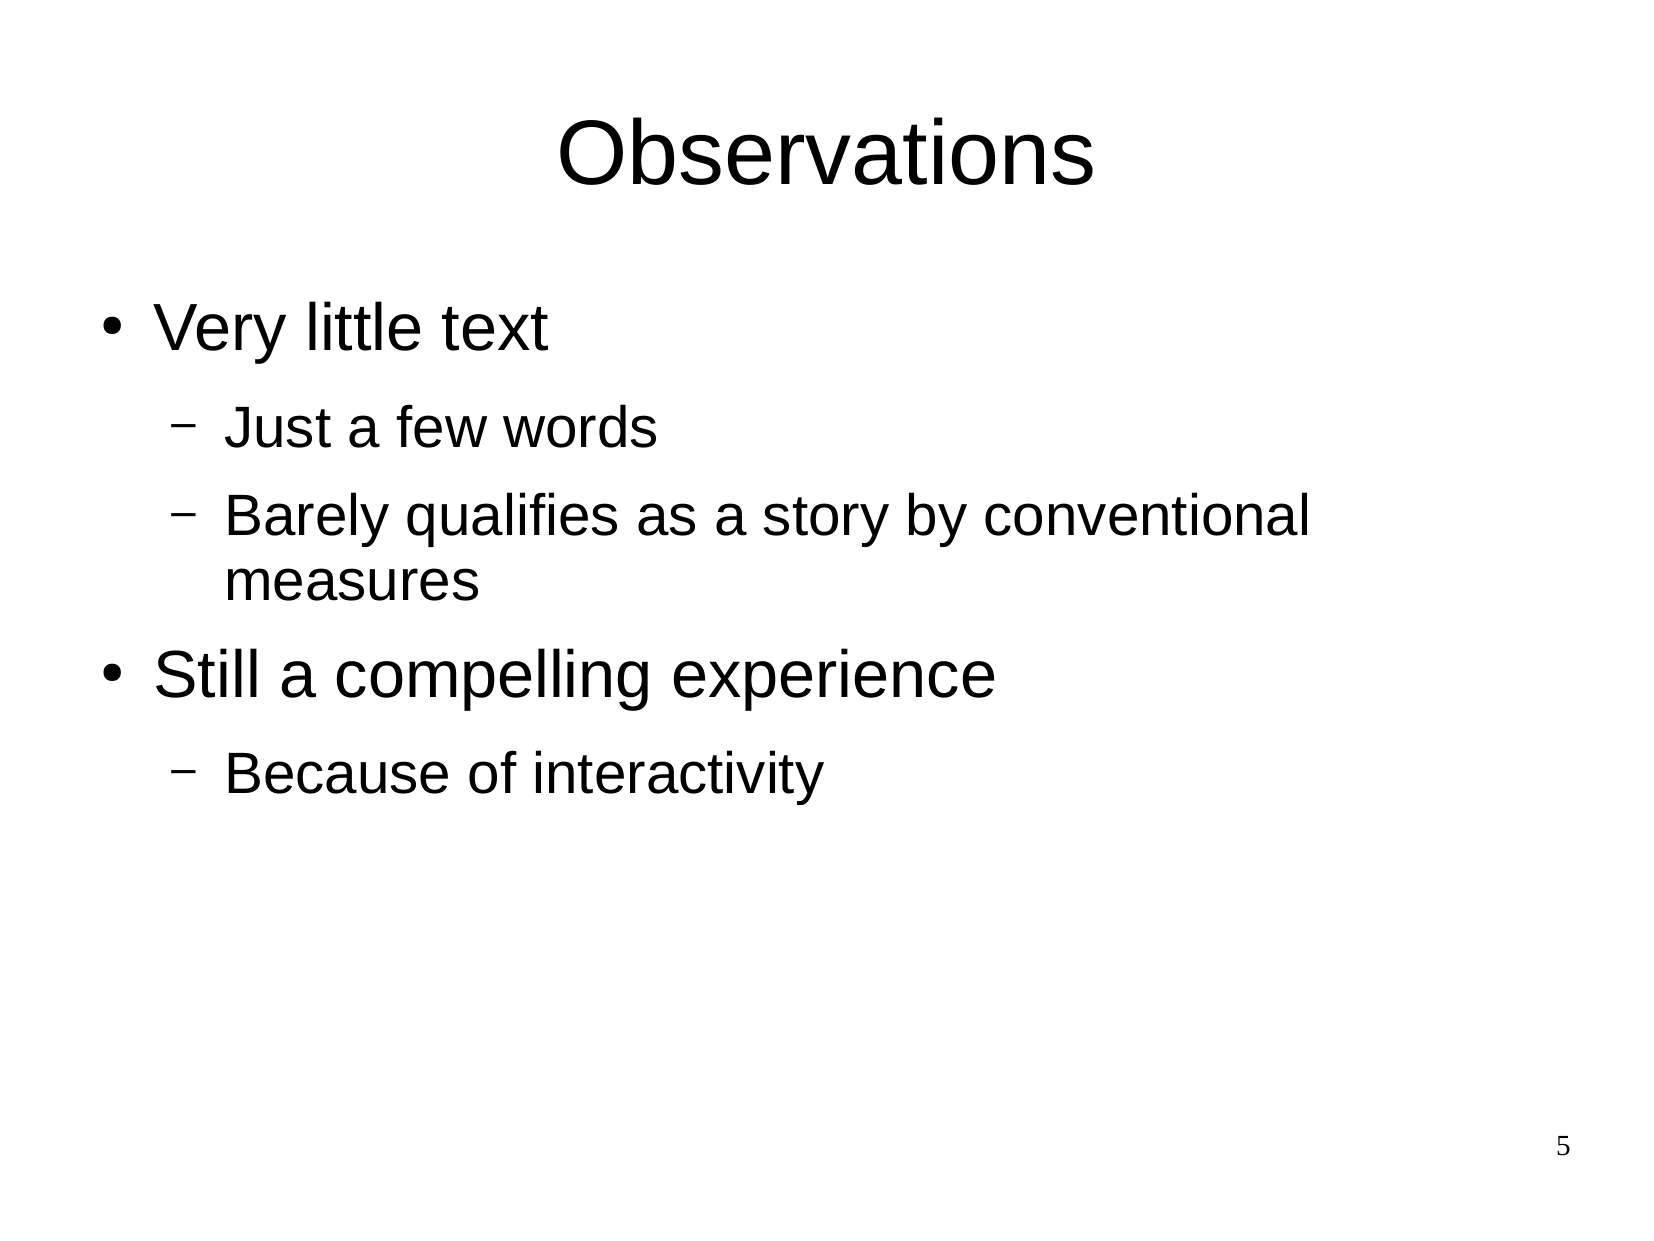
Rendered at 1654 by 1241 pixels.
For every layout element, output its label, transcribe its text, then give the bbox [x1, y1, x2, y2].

title Observations [82, 49, 1571, 257]
list Very little text Just a few words Barely qualifies as a story by conventional measures Still a compelling experience Because of interactivity [82, 290, 1571, 1109]
